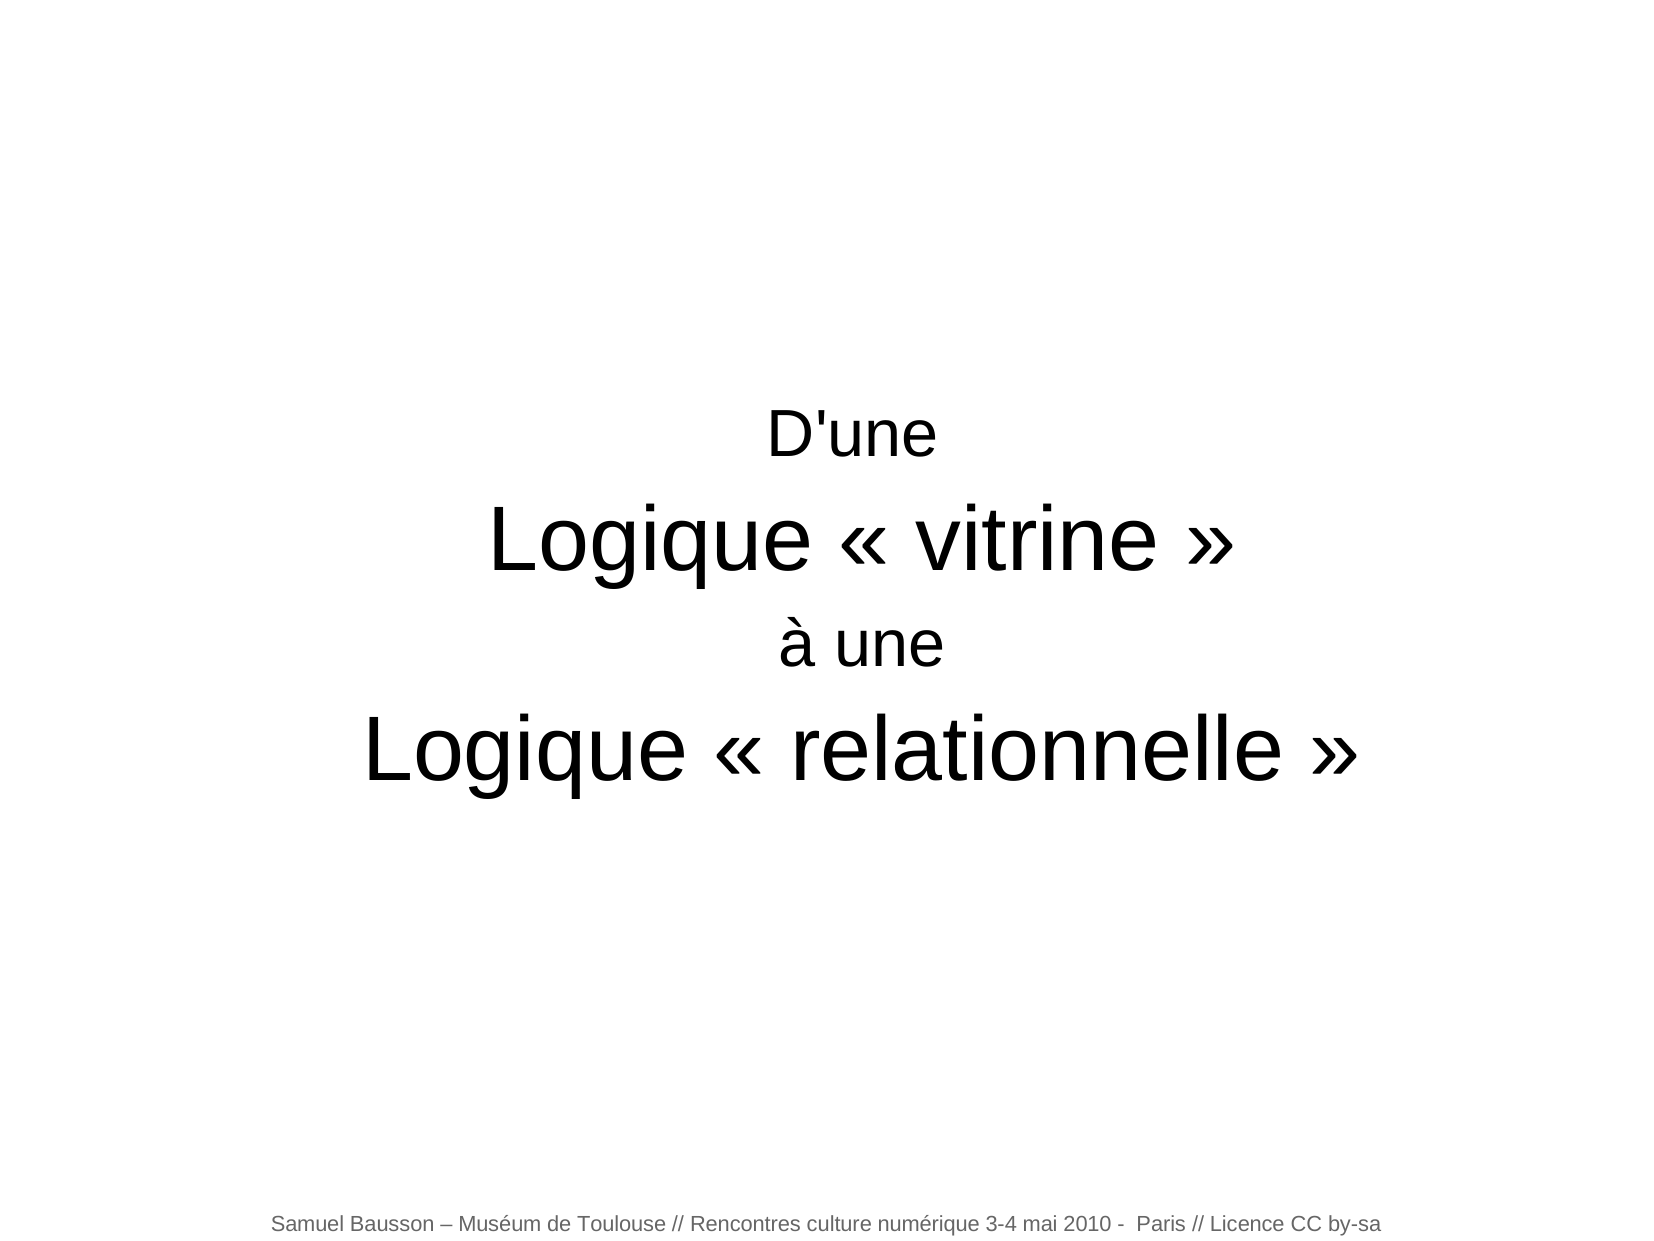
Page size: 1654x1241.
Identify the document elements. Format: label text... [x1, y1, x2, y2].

subtitle D'une Logique « vitrine » à une Logique « relationnelle » [118, 87, 1607, 1182]
